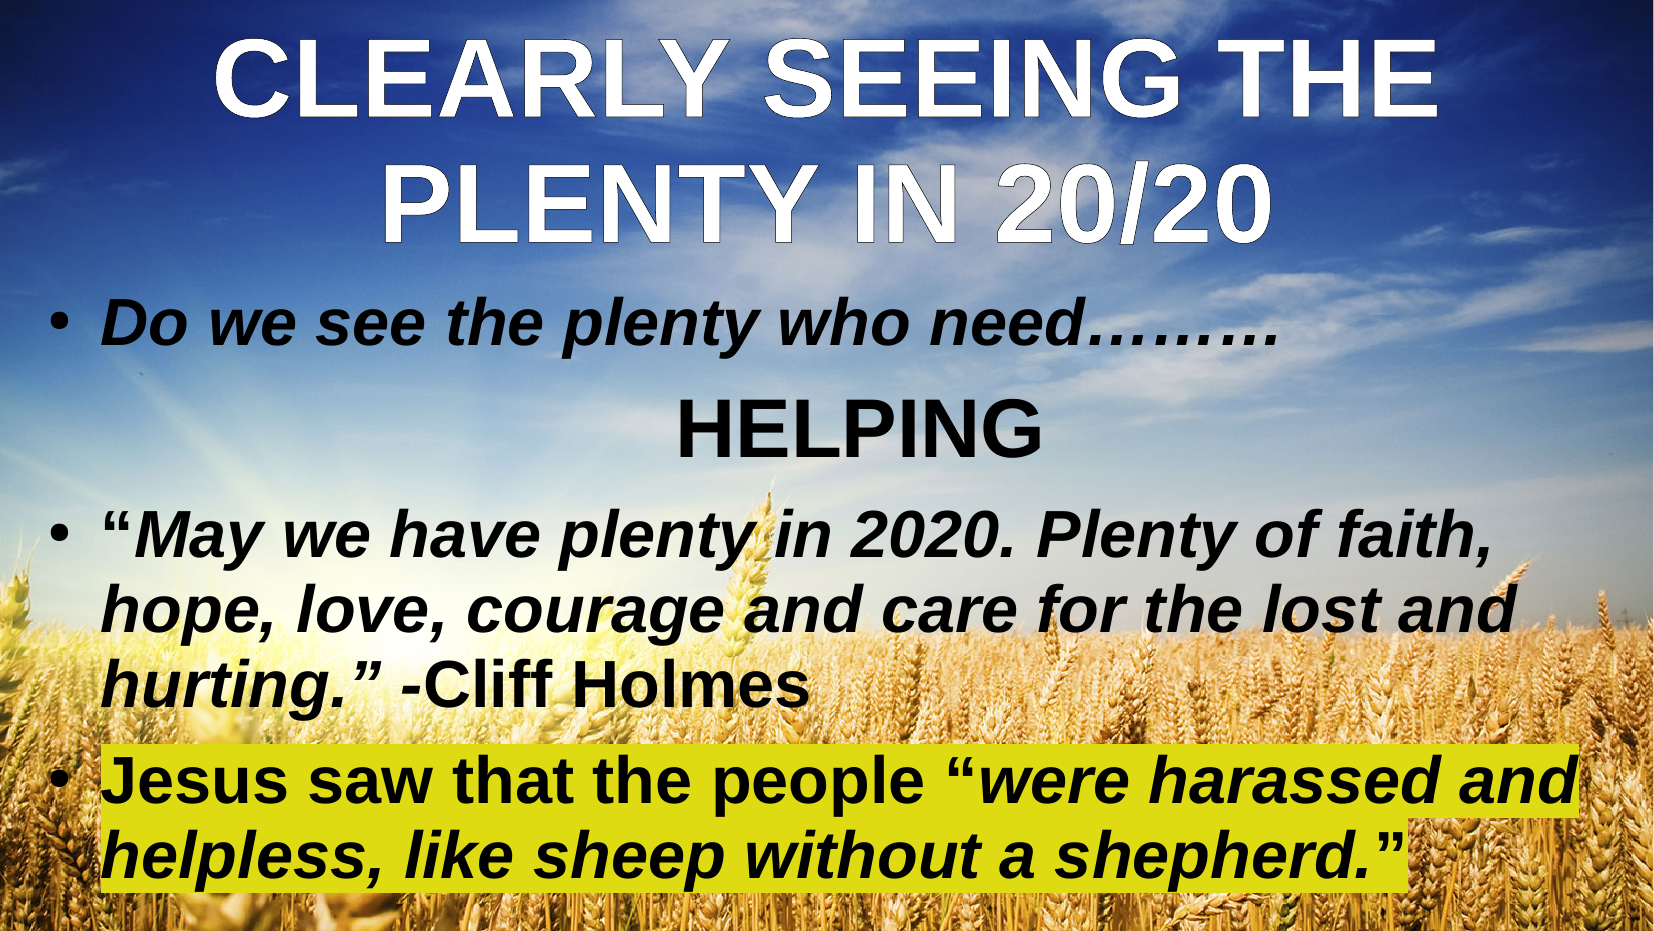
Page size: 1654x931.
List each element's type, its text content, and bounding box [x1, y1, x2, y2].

picture [0, 0, 1654, 931]
title CLEARLY SEEING THE PLENTY IN 20/20 [82, 15, 1571, 267]
list Do we see the plenty who need……… HELPING “May we have plenty in 2020. Plenty of faith, hope, love, courage and care for the lost and hurting.” -Cliff Holmes Jesus saw that the people “were harassed and helpless, like sheep without a shepherd.” [30, 285, 1621, 916]
